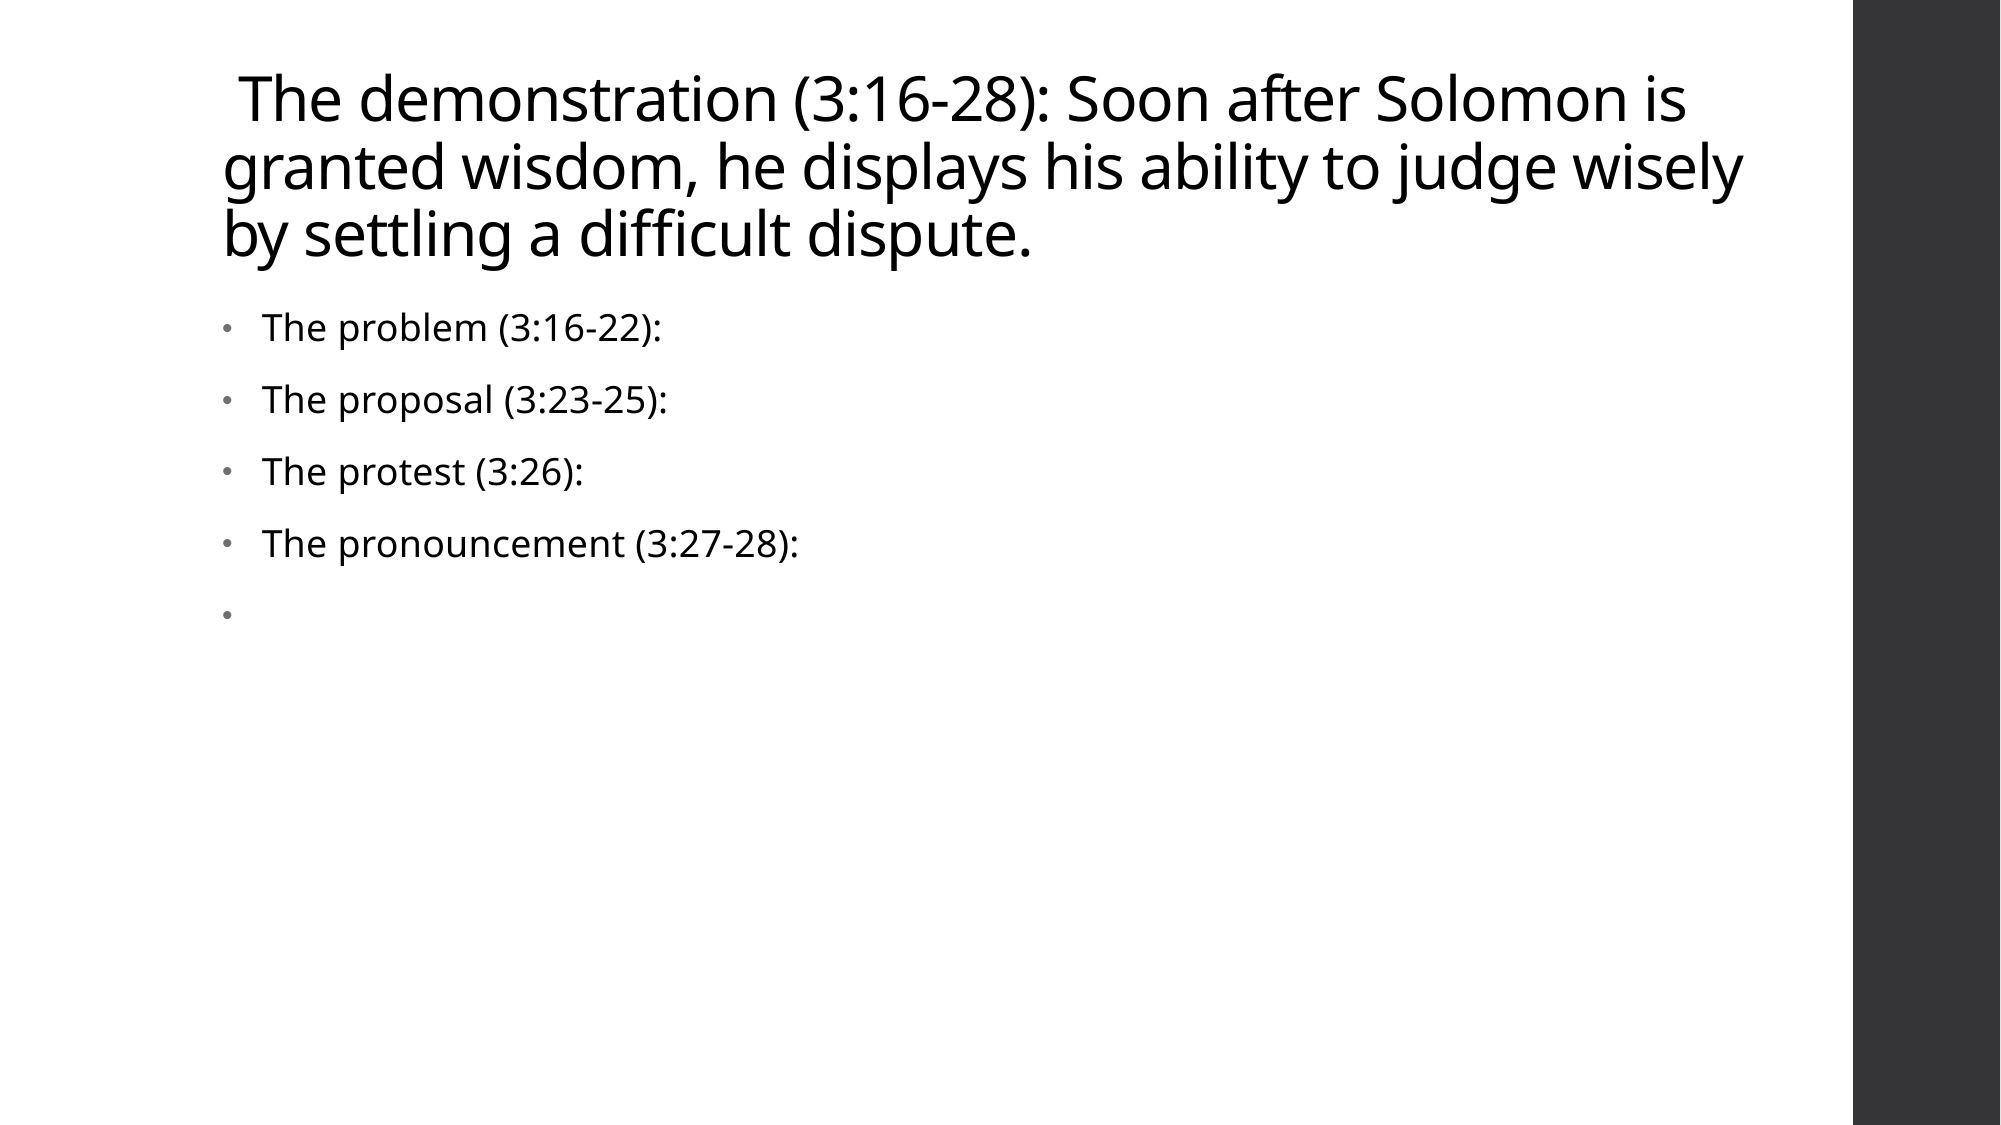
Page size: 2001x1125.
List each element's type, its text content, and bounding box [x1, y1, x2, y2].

title The demonstration (3:16-28): Soon after Solomon is granted wisdom, he displays his ability to judge wisely by settling a difficult dispute. [206, 60, 1797, 278]
list The problem (3:16-22): The proposal (3:23-25): The protest (3:26): The pronouncement (3:27-28): [206, 299, 1617, 1014]
